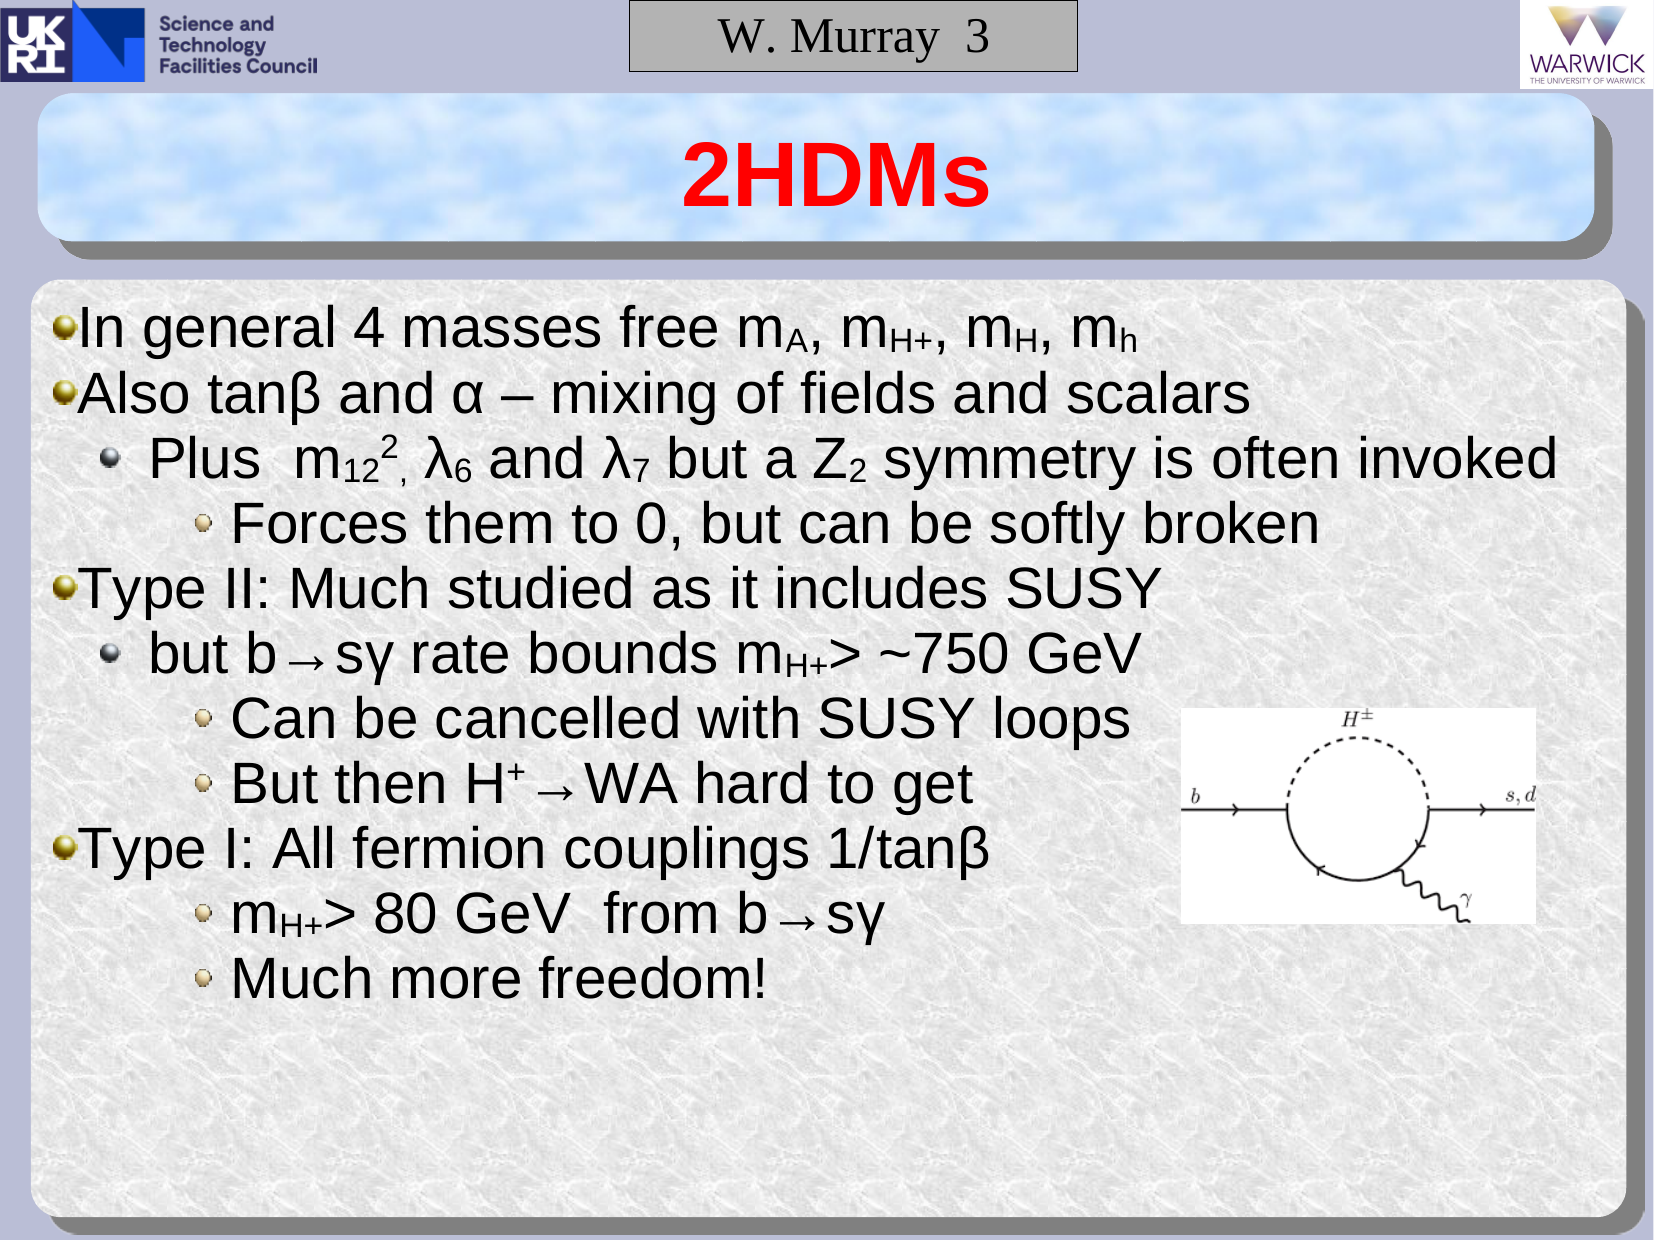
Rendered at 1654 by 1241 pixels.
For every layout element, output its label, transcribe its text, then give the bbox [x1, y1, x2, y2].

picture [30, 279, 1627, 1218]
picture [1584, 103, 1595, 232]
picture [1520, 0, 1654, 89]
picture [0, 0, 317, 82]
list In general 4 masses free mA, mH+, mH, mh Also tanβ and α – mixing of fields and scalars Plus m122, λ6 and λ7 but a Z2 symmetry is often invoked Forces them to 0, but can be softly broken Type II: Much studied as it includes SUSY but b→sγ rate bounds mH+> ~750 GeV Can be cancelled with SUSY loops But then H+→WA hard to get Type I: All fermion couplings 1/tanβ mH+> 80 GeV from b→sγ Much more freedom! [53, 295, 1588, 1217]
picture [1181, 708, 1536, 924]
title 2HDMs [90, 101, 1584, 249]
picture [37, 93, 1581, 242]
